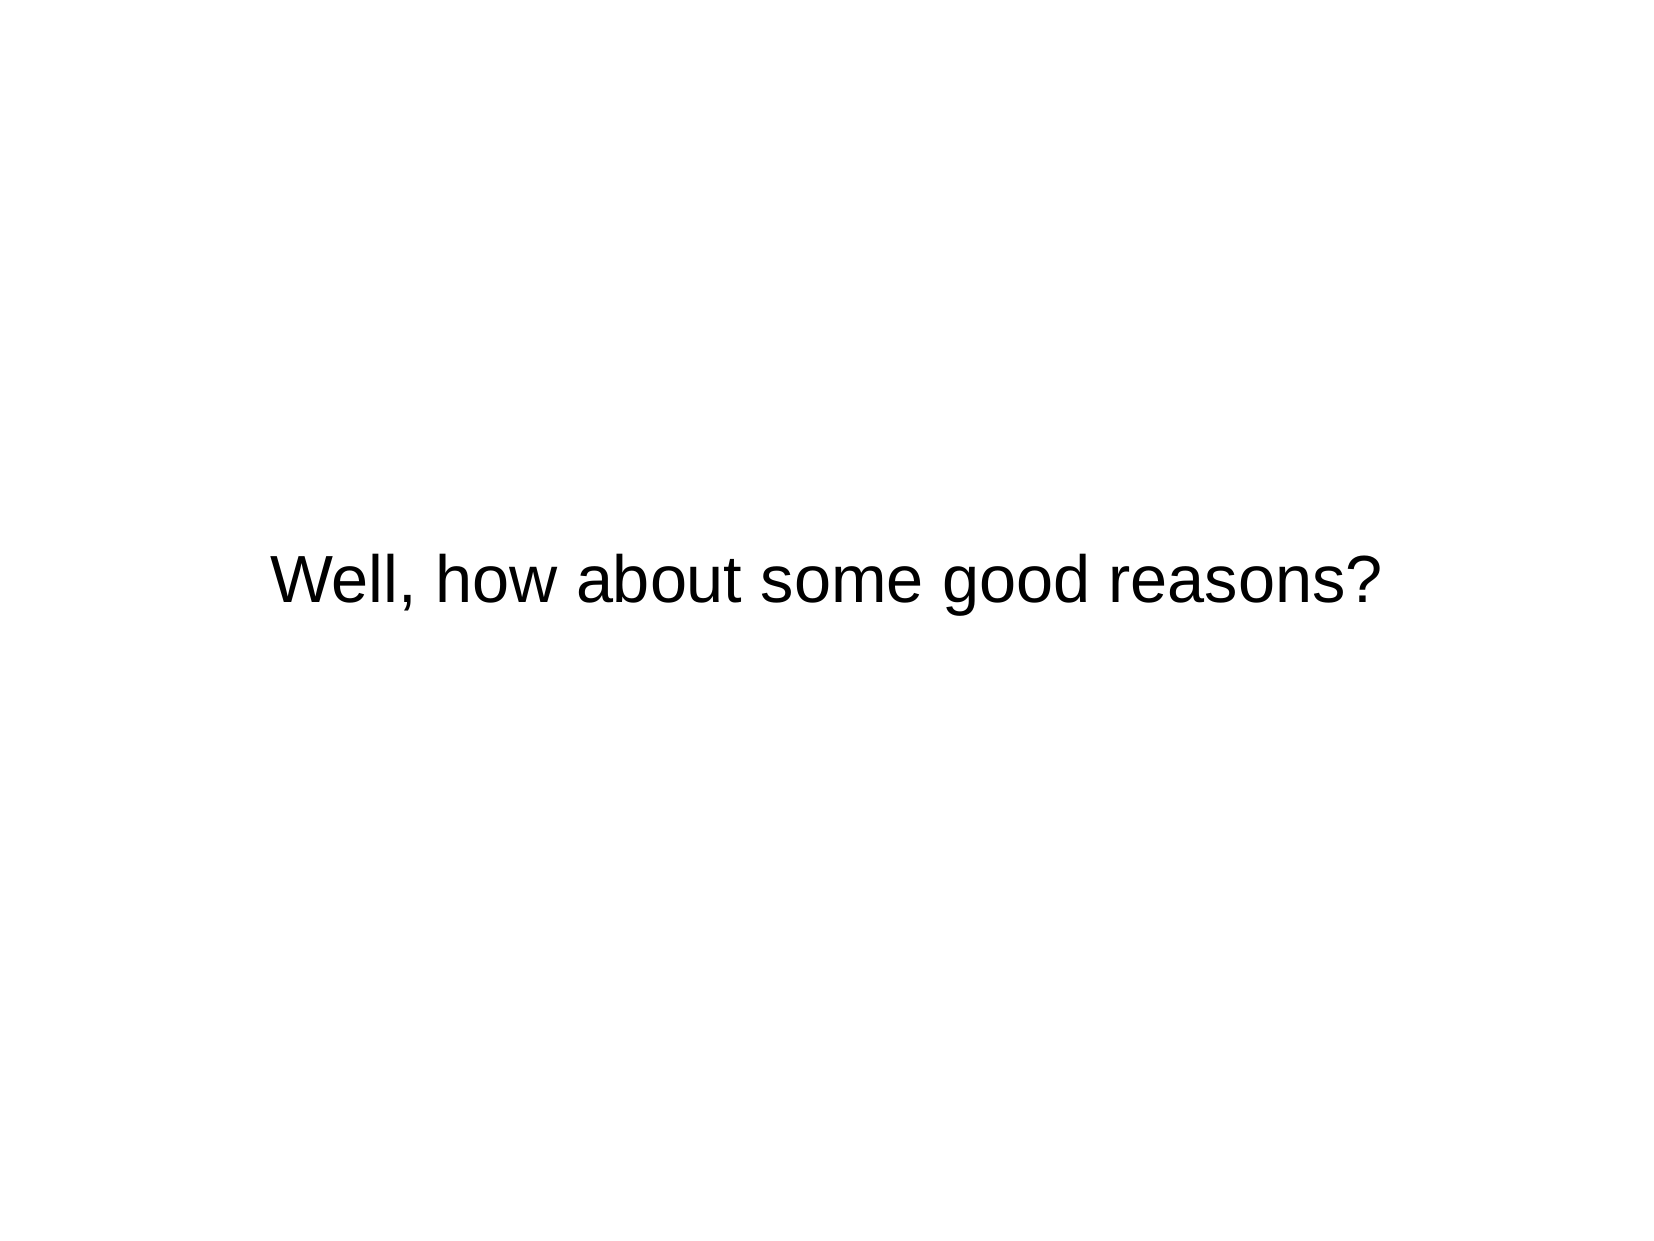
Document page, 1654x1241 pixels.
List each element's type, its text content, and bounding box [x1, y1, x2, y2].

subtitle Well, how about some good reasons? [82, 49, 1571, 1109]
